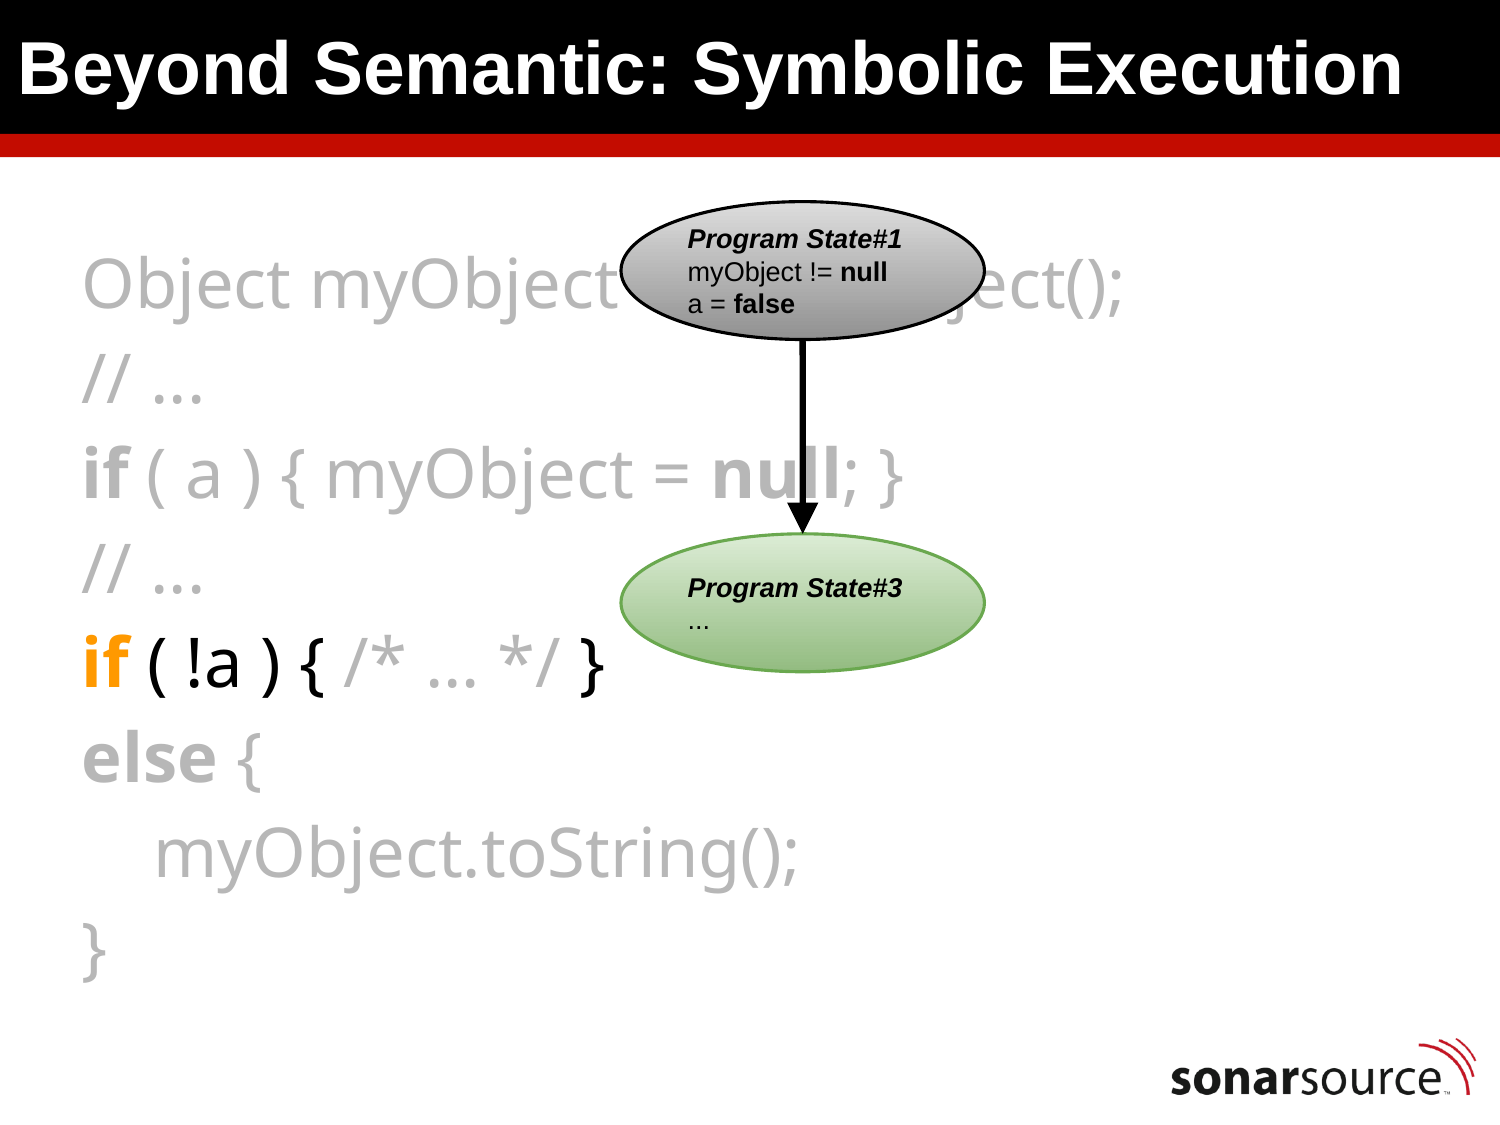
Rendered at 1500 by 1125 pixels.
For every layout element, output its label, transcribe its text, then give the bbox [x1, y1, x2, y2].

text_box Beyond Semantic: Symbolic Execution [18, 6, 1465, 123]
text_box Program State#3 ... [620, 533, 985, 672]
picture [1167, 1033, 1480, 1099]
text_box Program State#1 myObject != null a = false [620, 201, 985, 340]
text_box Object myObject = new Object(); // ... if ( a ) { myObject = null; } // ... if ( !a ) { /* … */ } else { myObject.toString(); } [67, 214, 1293, 992]
